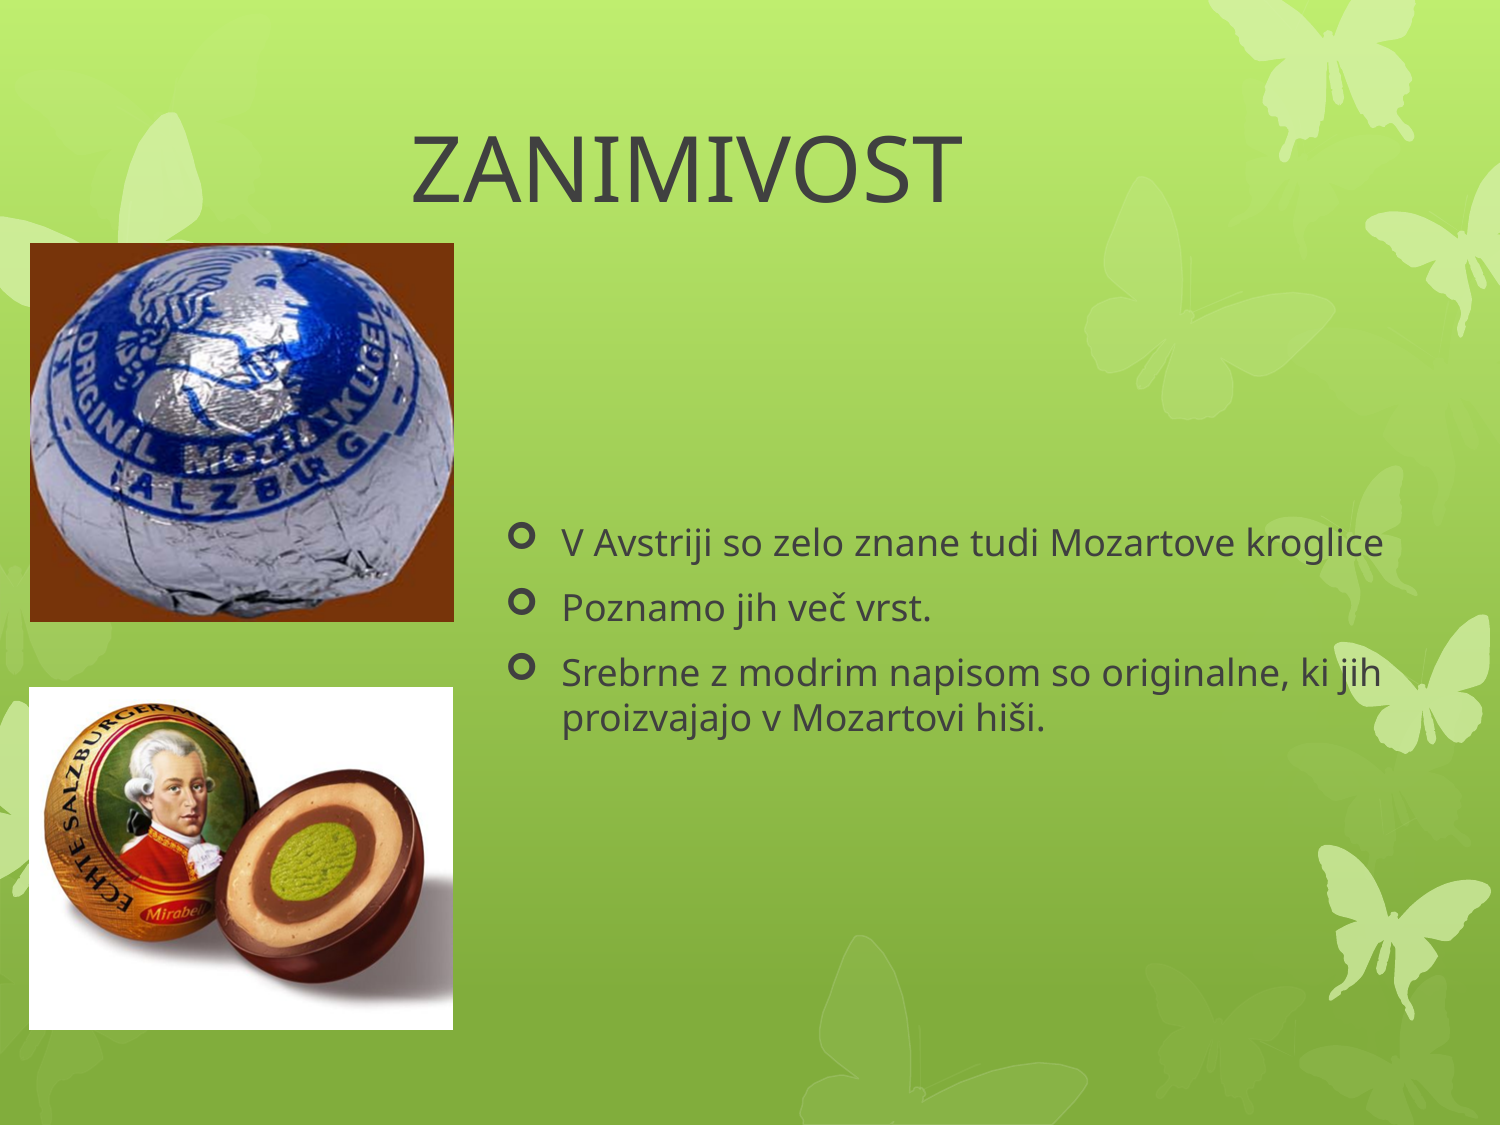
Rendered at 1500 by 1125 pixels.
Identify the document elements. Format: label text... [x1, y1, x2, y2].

list V Avstriji so zelo znane tudi Mozartove kroglice Poznamo jih več vrst. Srebrne z modrim napisom so originalne, ki jih proizvajajo v Mozartovi hiši. [490, 296, 1500, 962]
title ZANIMIVOST [395, 90, 1500, 242]
picture [30, 243, 454, 622]
picture [29, 687, 453, 1030]
